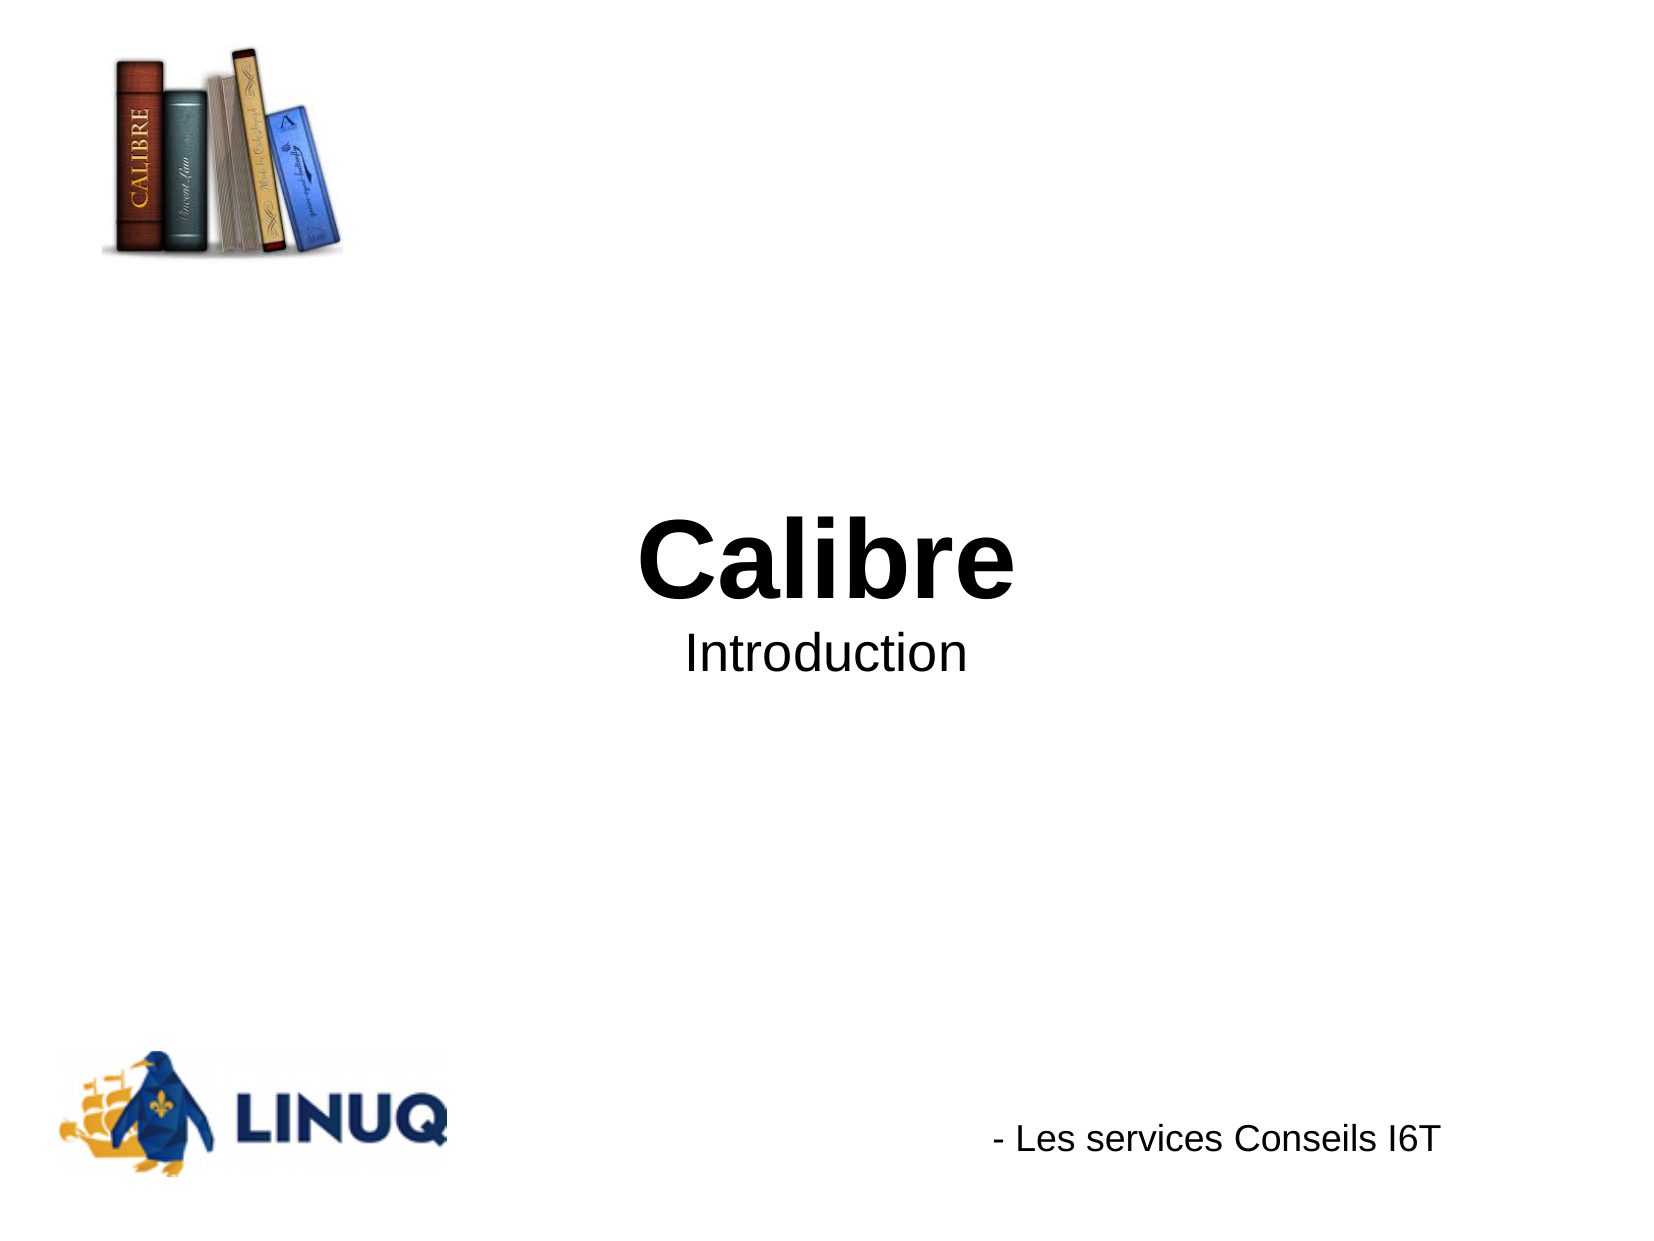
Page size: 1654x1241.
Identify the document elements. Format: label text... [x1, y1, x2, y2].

text_box - Les services Conseils I6T [956, 1110, 1636, 1182]
subtitle Calibre Introduction [82, 295, 1571, 1010]
picture [59, 1051, 447, 1177]
picture [102, 45, 343, 262]
